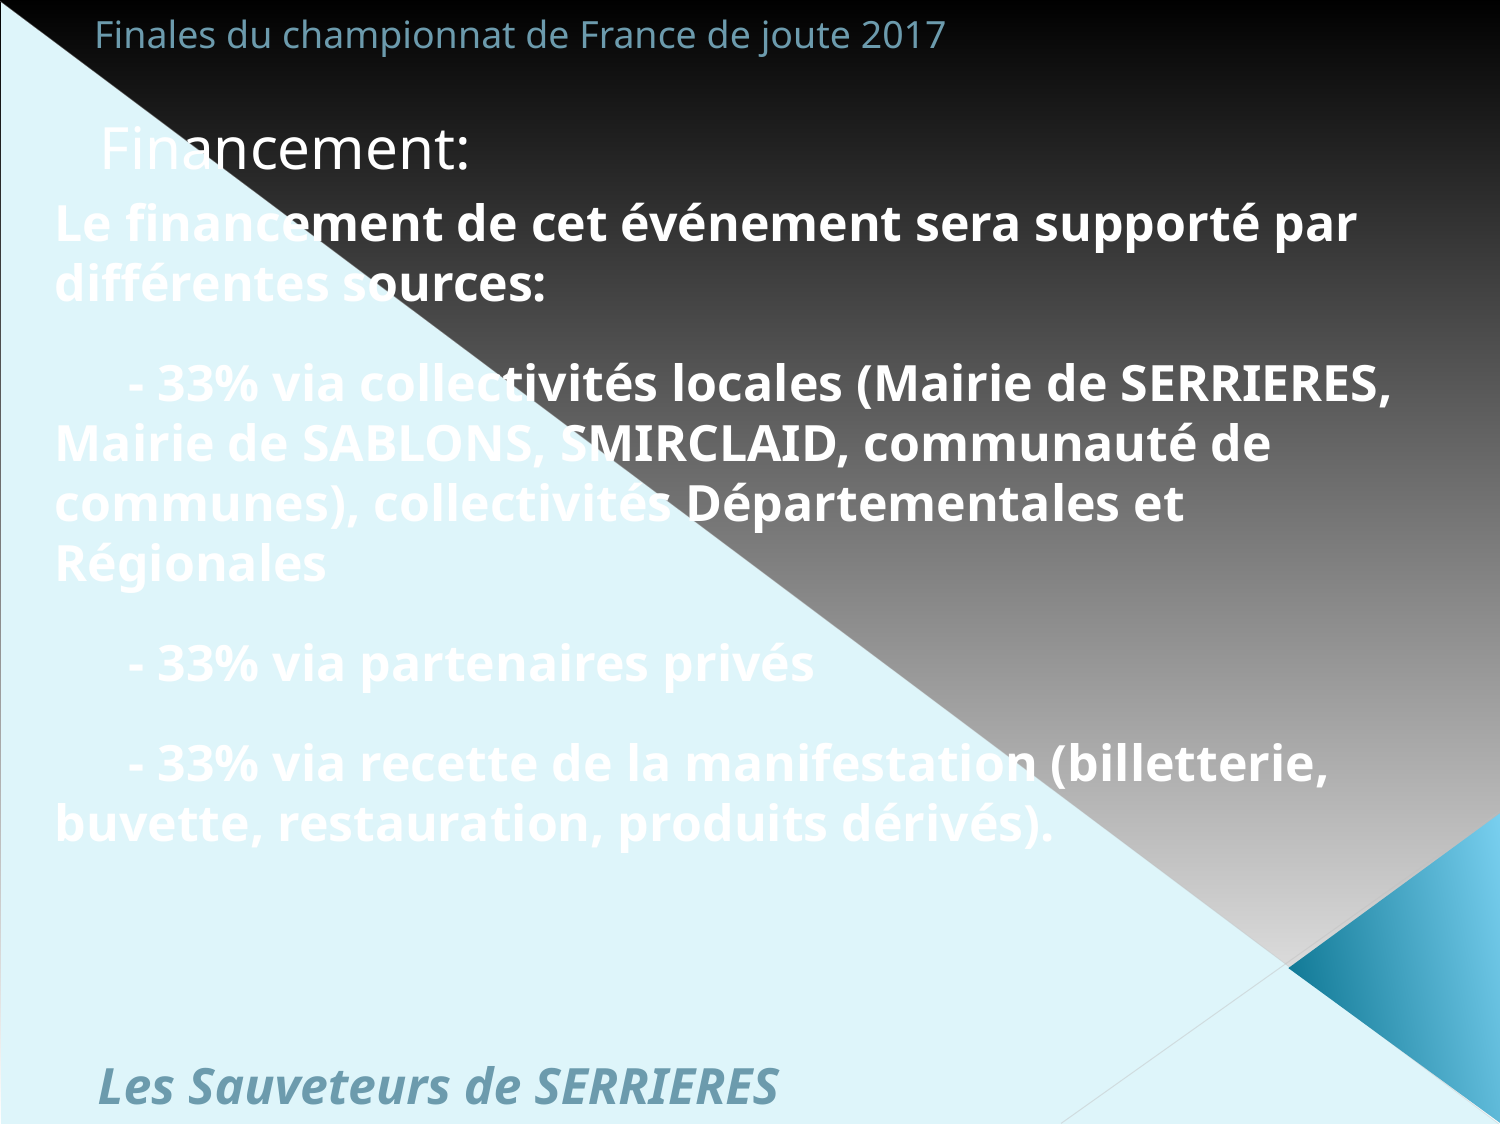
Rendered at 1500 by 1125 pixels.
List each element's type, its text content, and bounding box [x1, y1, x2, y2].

text_box Le financement de cet événement sera supporté par différentes sources: - 33% via collectivités locales (Mairie de SERRIERES, Mairie de SABLONS, SMIRCLAID, communauté de communes), collectivités Départementales et Régionales - 33% via partenaires privés - 33% via recette de la manifestation (billetterie, buvette, restauration, produits dérivés). [29, 184, 1471, 1012]
title Finales du championnat de France de joute 2017 [0, 3, 1465, 70]
text_box Financement: [5, 93, 981, 189]
subtitle Les Sauveteurs de SERRIERES [3, 1046, 1326, 1118]
